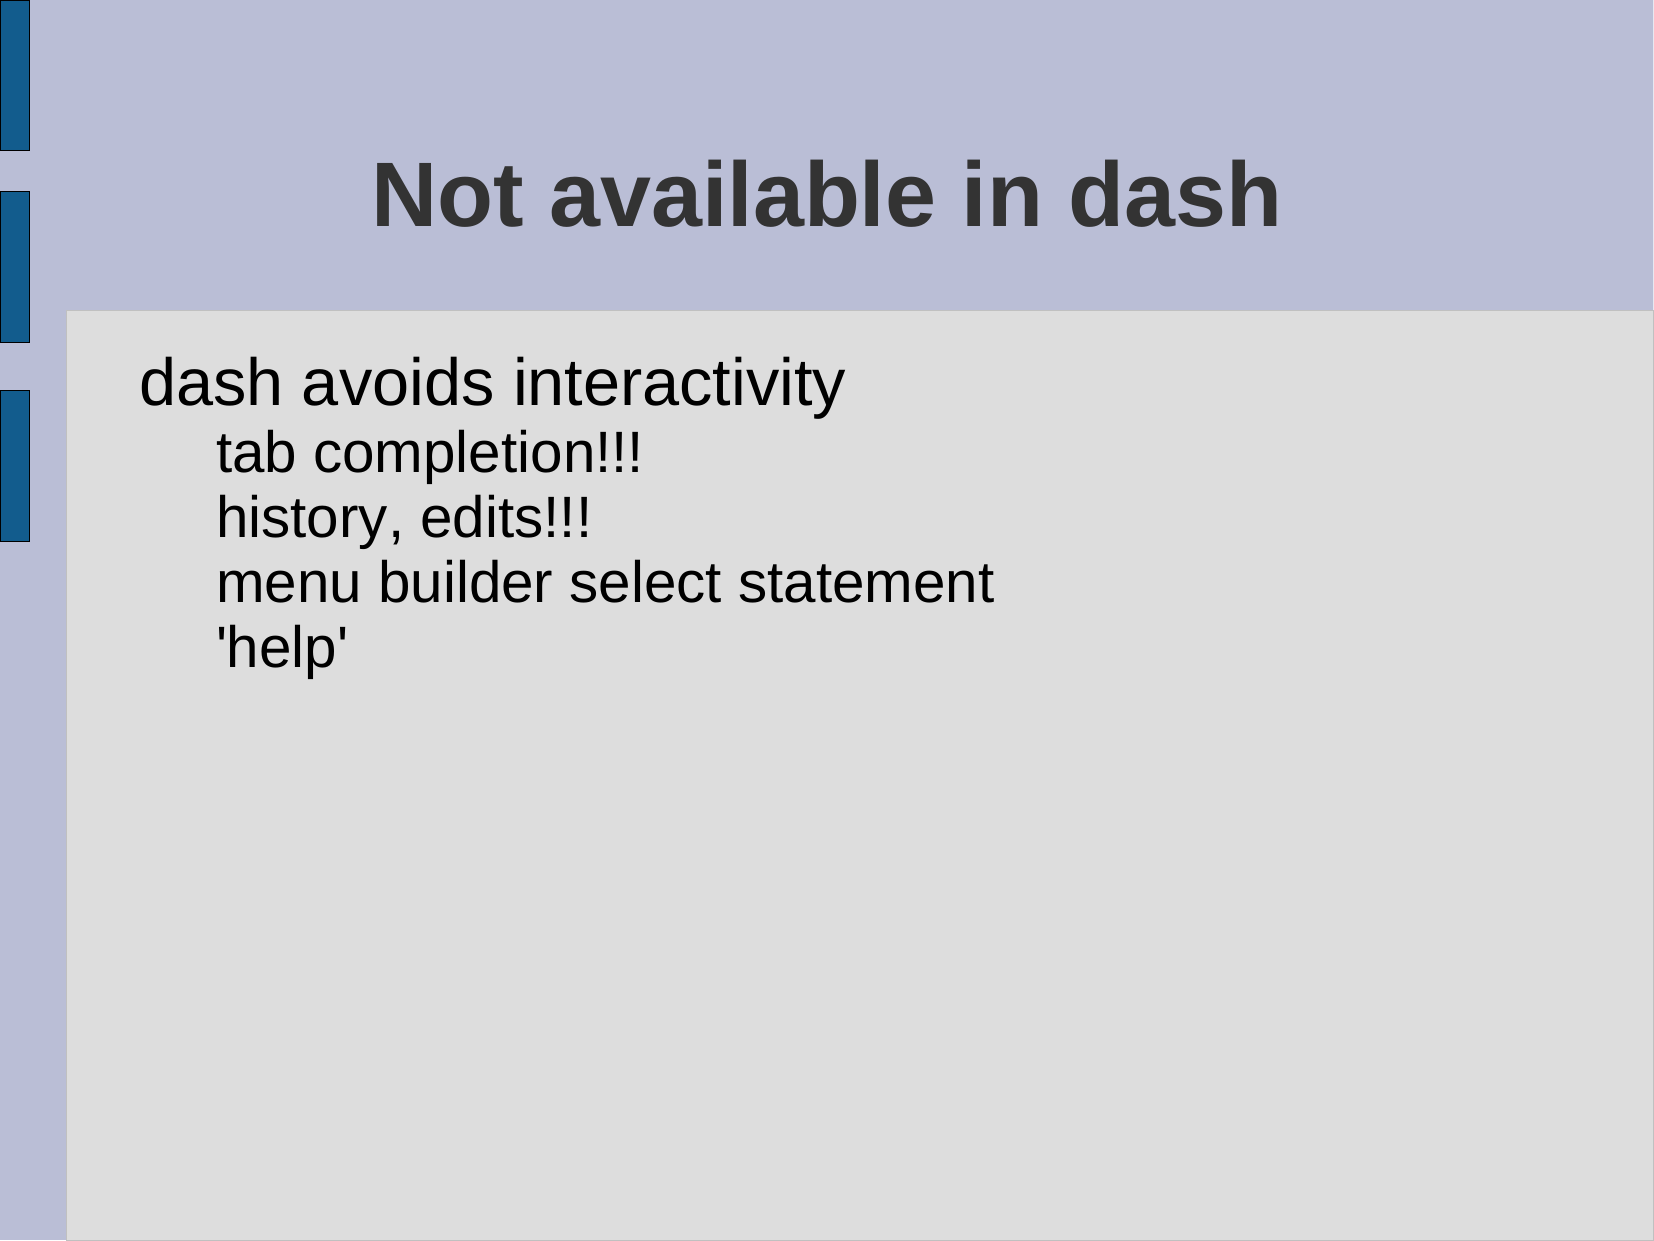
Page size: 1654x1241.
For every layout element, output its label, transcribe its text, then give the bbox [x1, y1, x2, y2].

list dash avoids interactivity tab completion!!! history, edits!!! menu builder select statement 'help' [121, 344, 1534, 679]
title Not available in dash [121, 98, 1534, 291]
